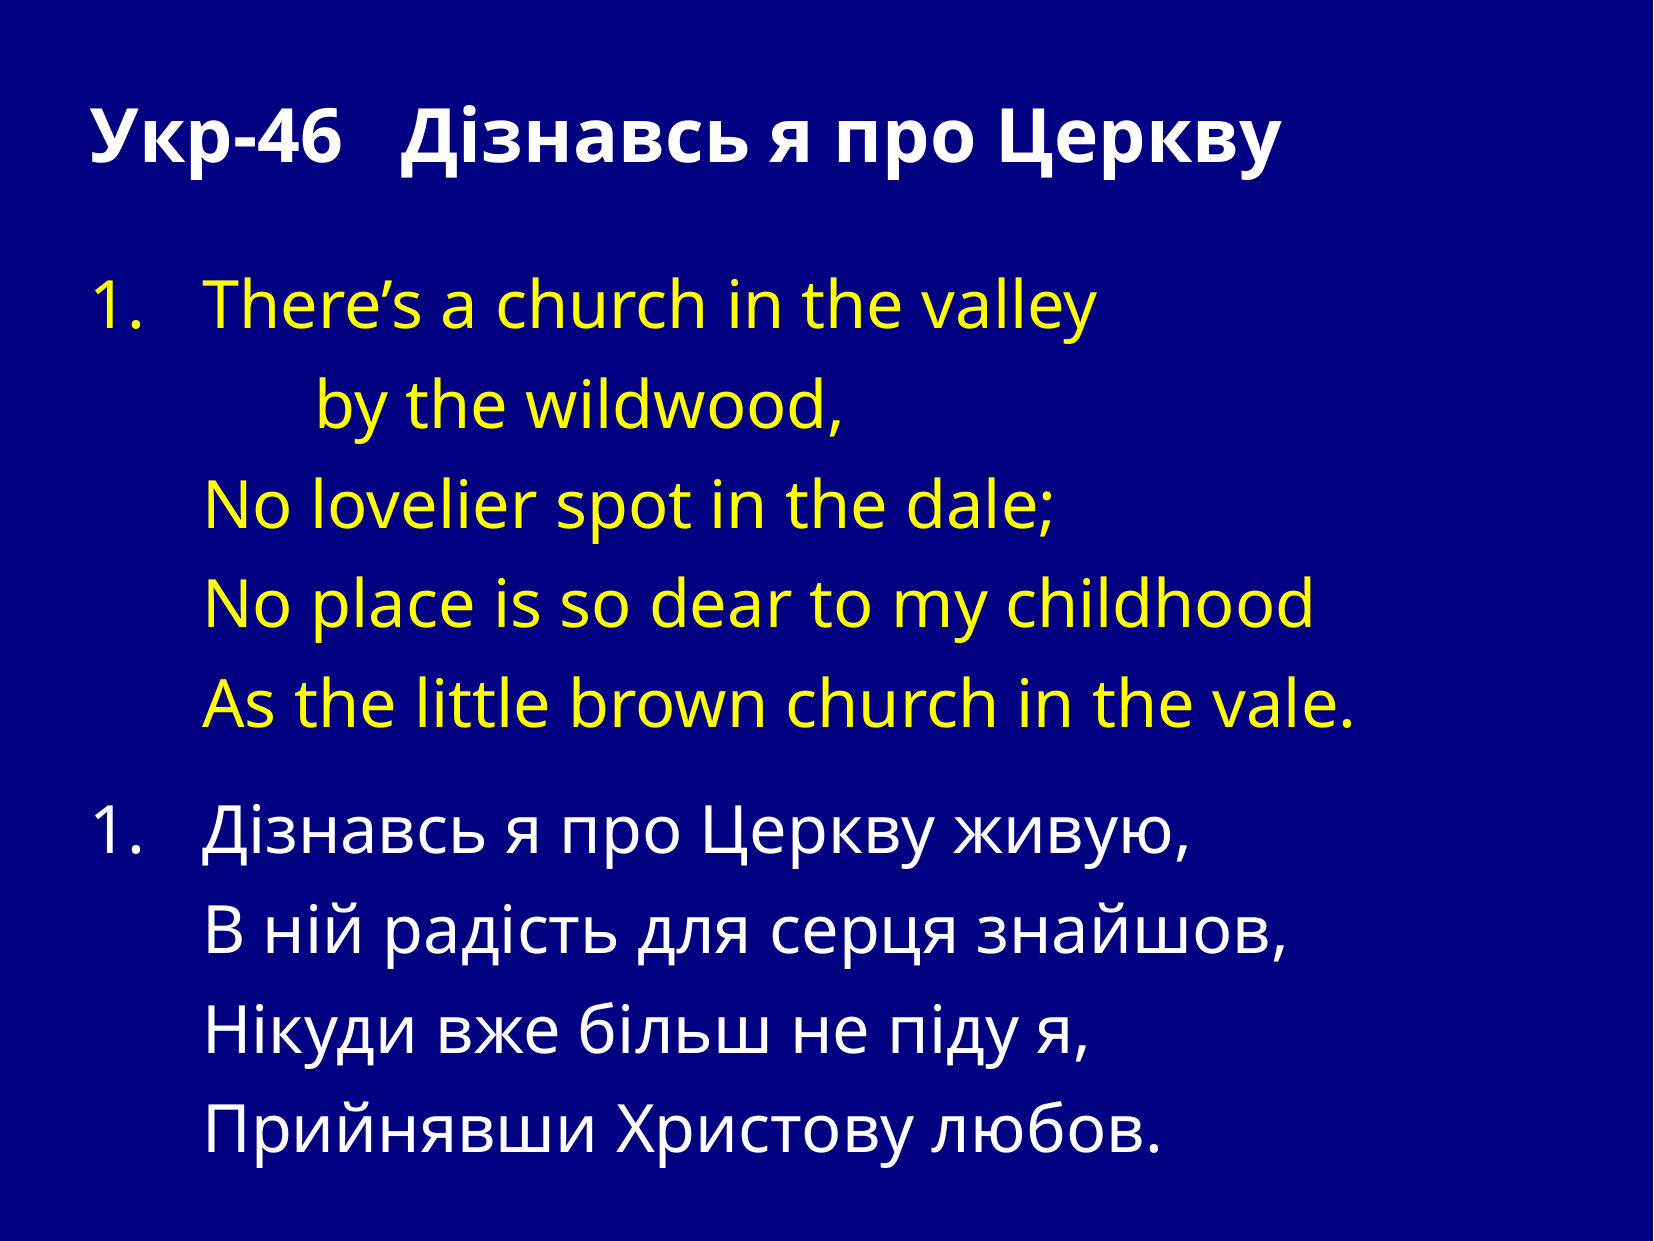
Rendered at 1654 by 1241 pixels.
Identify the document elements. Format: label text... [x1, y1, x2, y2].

text_box 1. Дізнавсь я про Церкву живую, В ній радість для серця знайшов, Нікуди вже більш не піду я, Прийнявши Христову любов. [75, 675, 1576, 1163]
text_box 1. There’s a church in the valley by the wildwood, No lovelier spot in the dale; No place is so dear to my childhood As the little brown church in the vale. [75, 188, 1576, 675]
text_box Укр-46 Дізнавсь я про Церкву [75, 75, 1576, 188]
